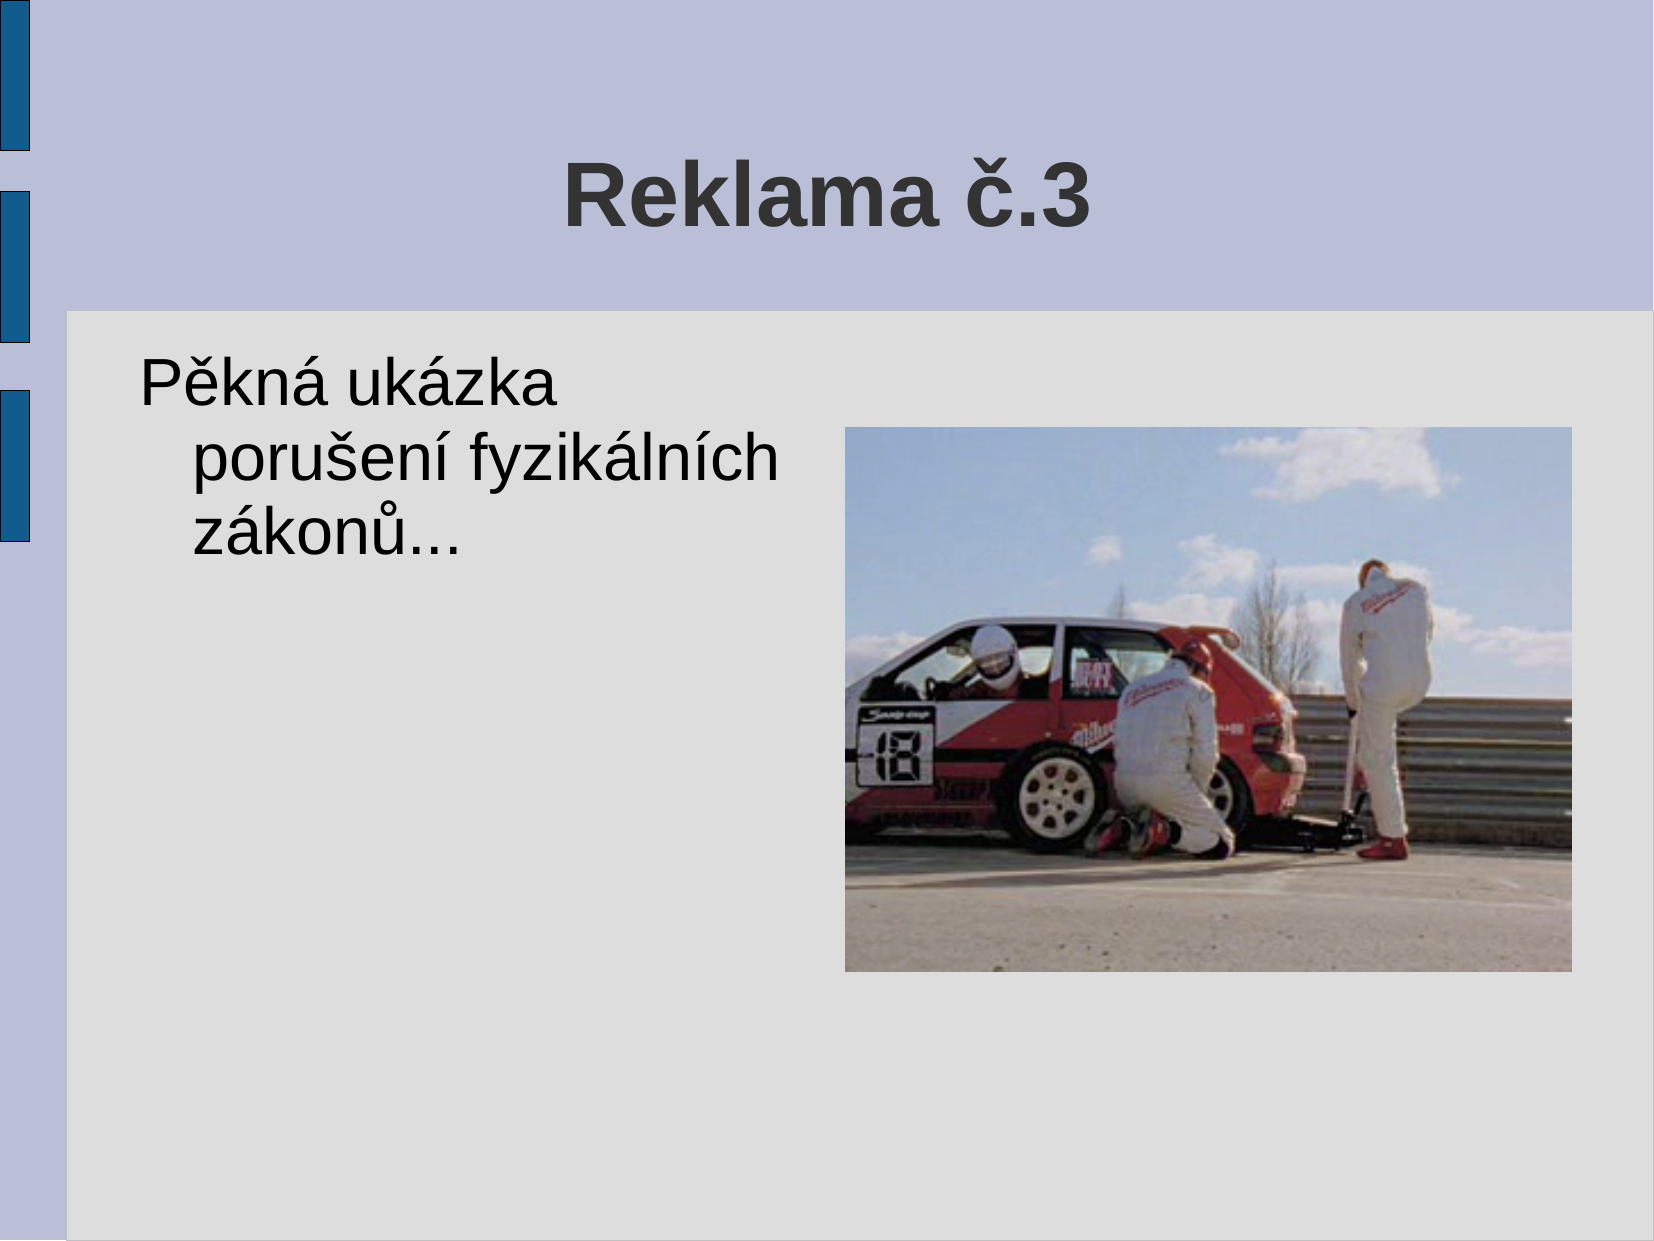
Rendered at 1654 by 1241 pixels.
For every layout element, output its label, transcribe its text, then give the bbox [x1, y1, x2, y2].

picture [845, 427, 1572, 972]
list Pěkná ukázka porušení fyzikálních zákonů... [121, 344, 811, 1127]
title Reklama č.3 [121, 91, 1534, 299]
